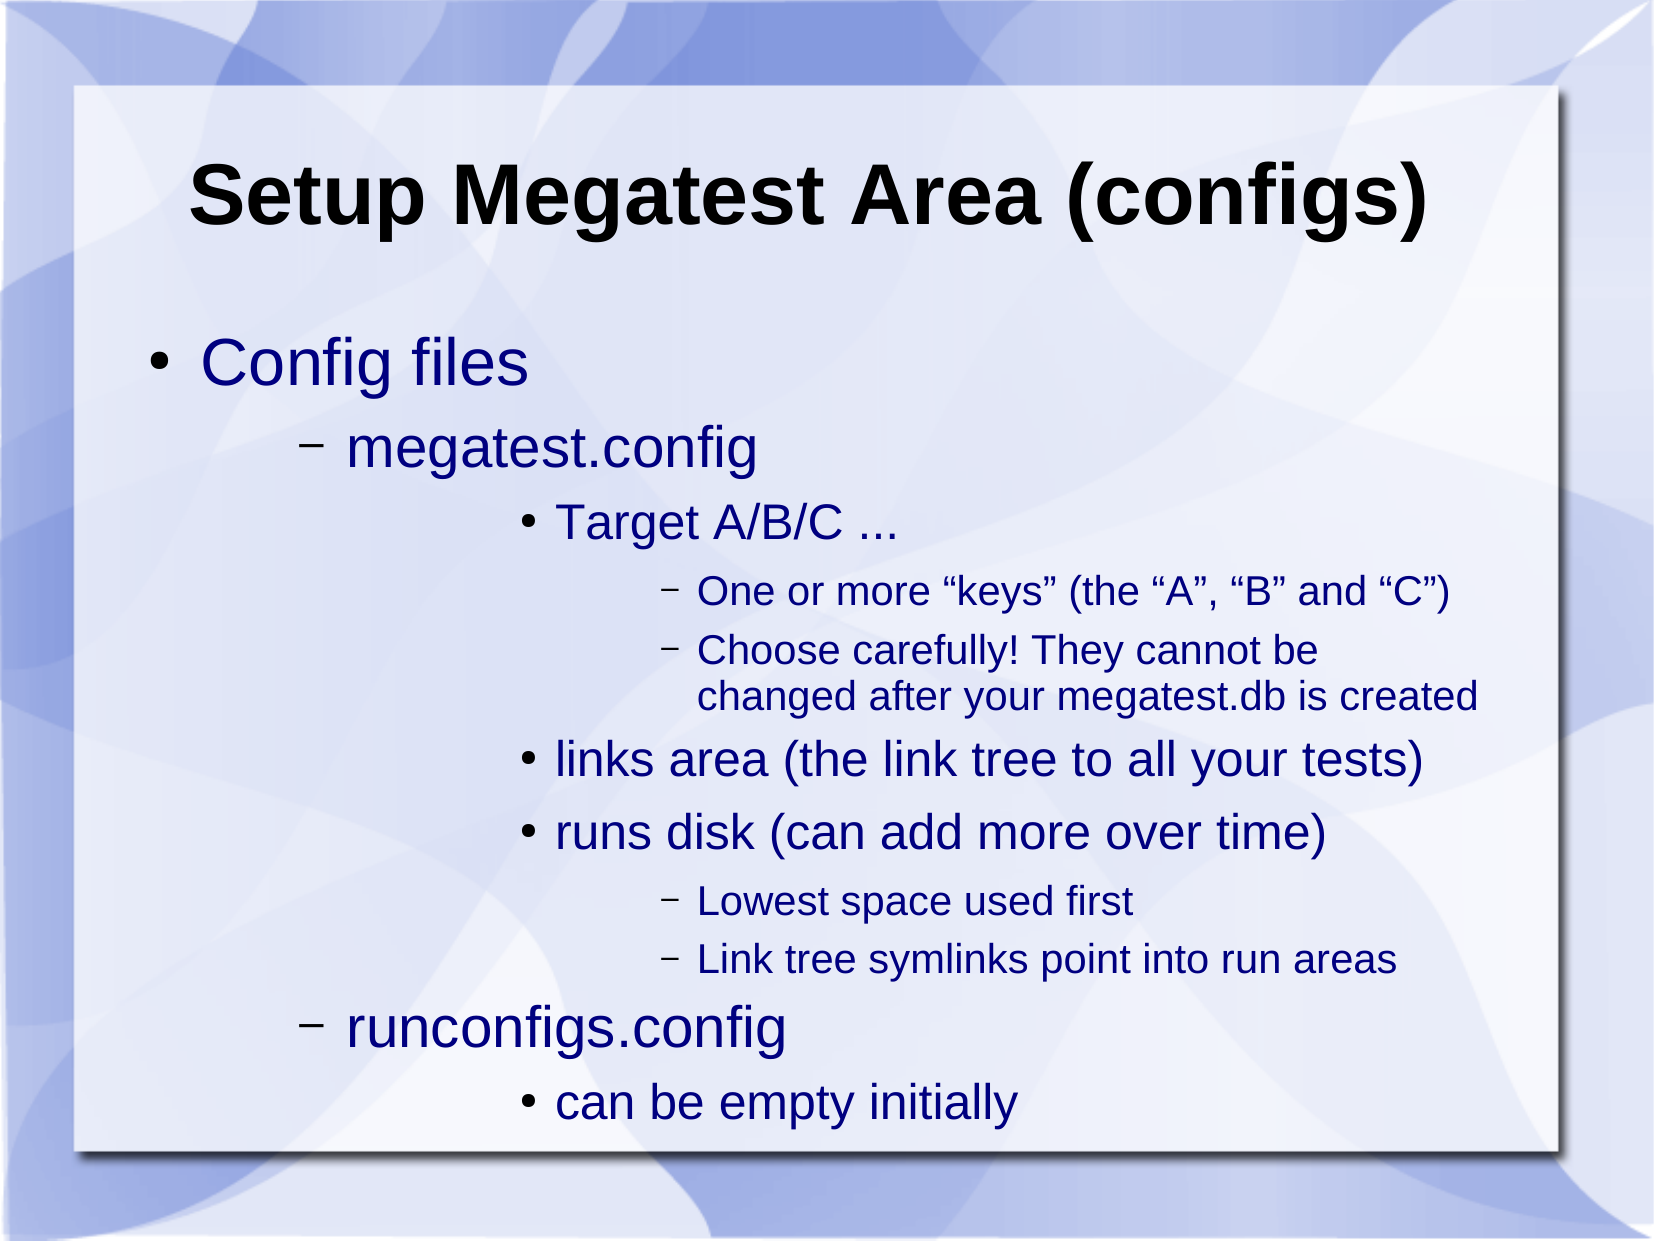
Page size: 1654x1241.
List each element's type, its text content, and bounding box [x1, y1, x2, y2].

list Config files megatest.config Target A/B/C ... One or more “keys” (the “A”, “B” and “C”) Choose carefully! They cannot be changed after your megatest.db is created links area (the link tree to all your tests) runs disk (can add more over time) Lowest space used first Link tree symlinks point into run areas runconfigs.config can be empty initially [129, 324, 1489, 1131]
picture [0, 0, 1654, 1241]
title Setup Megatest Area (configs) [82, 90, 1536, 298]
